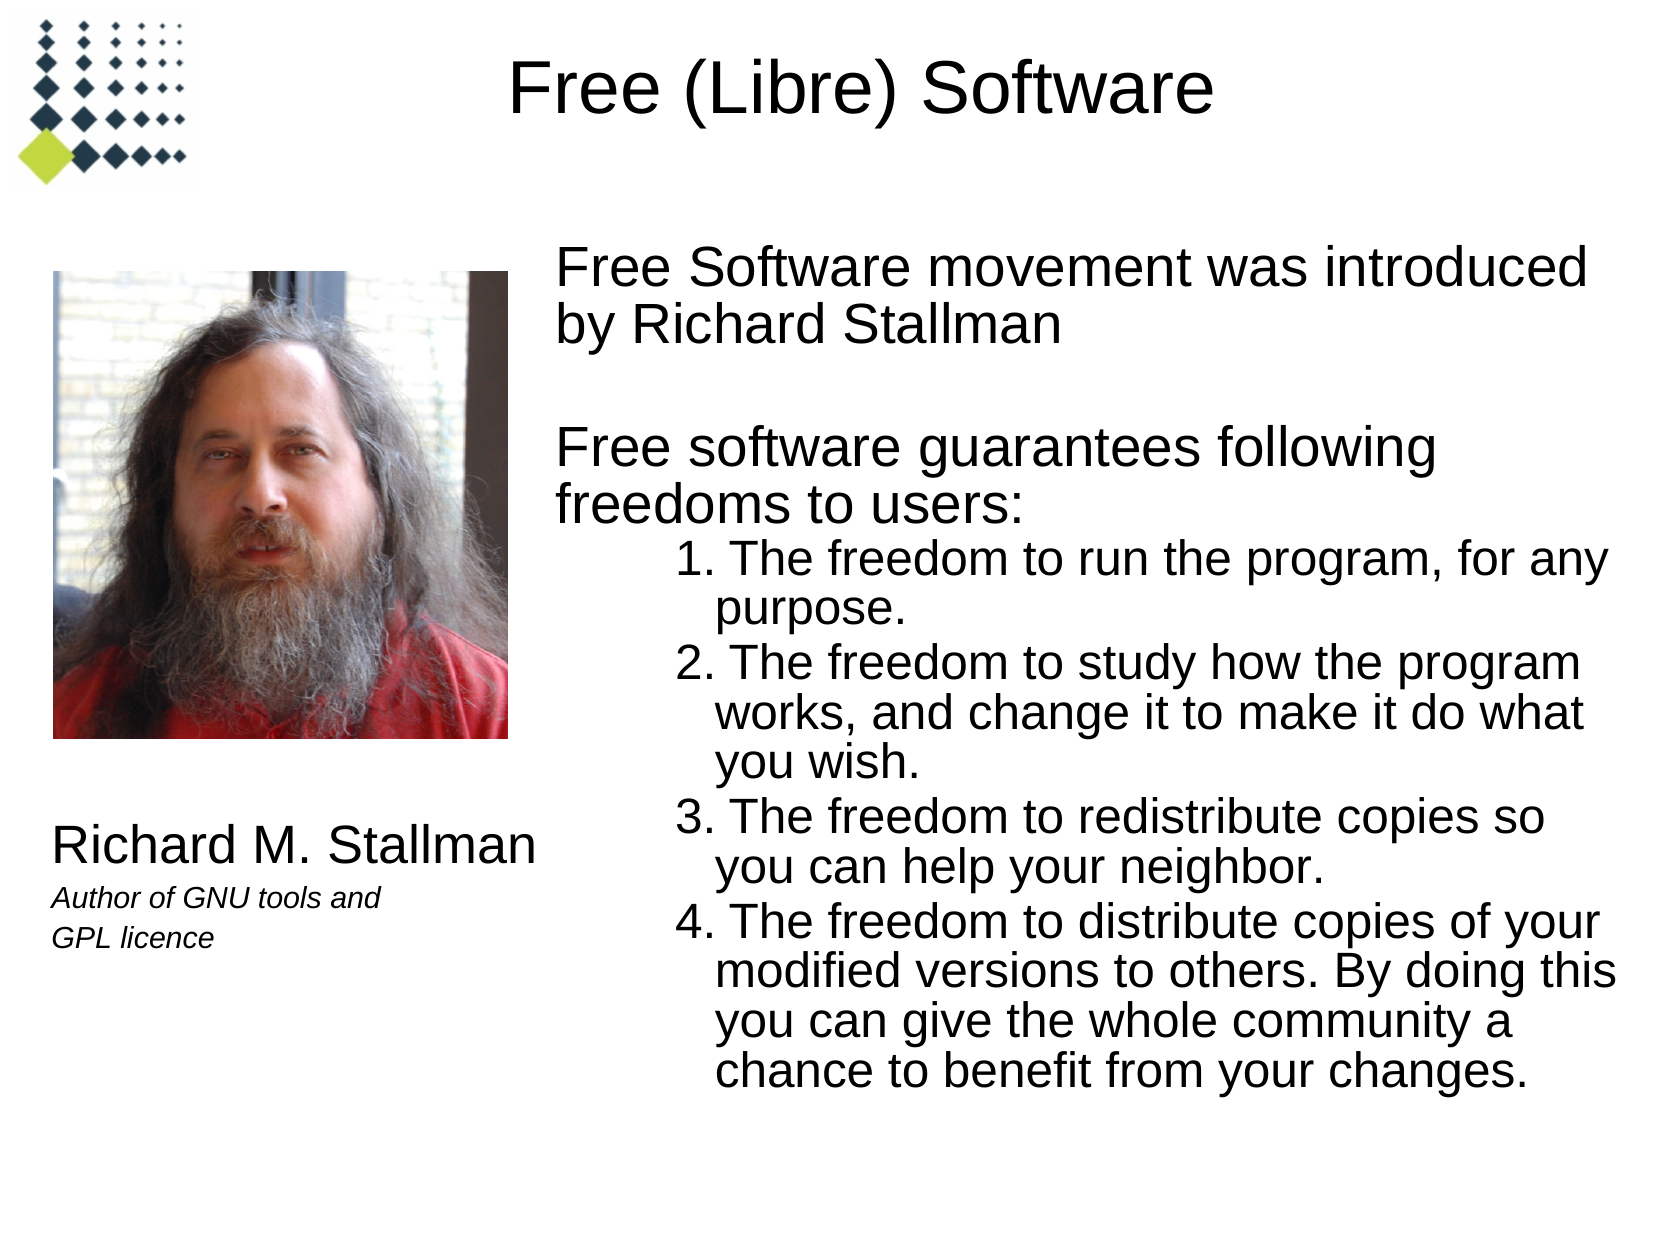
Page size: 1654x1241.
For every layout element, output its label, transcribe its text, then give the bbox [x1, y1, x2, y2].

list Free Software movement was introduced by Richard Stallman Free software guarantees following freedoms to users: The freedom to run the program, for any purpose. The freedom to study how the program works, and change it to make it do what you wish. The freedom to redistribute copies so you can help your neighbor. The freedom to distribute copies of your modified versions to others. By doing this you can give the whole community a chance to benefit from your changes. [507, 236, 1625, 1107]
list Richard M. Stallman Author of GNU tools and GPL licence [5, 814, 544, 993]
picture [53, 271, 508, 739]
picture [12, 12, 196, 189]
title Free (Libre) Software [153, 48, 1571, 133]
